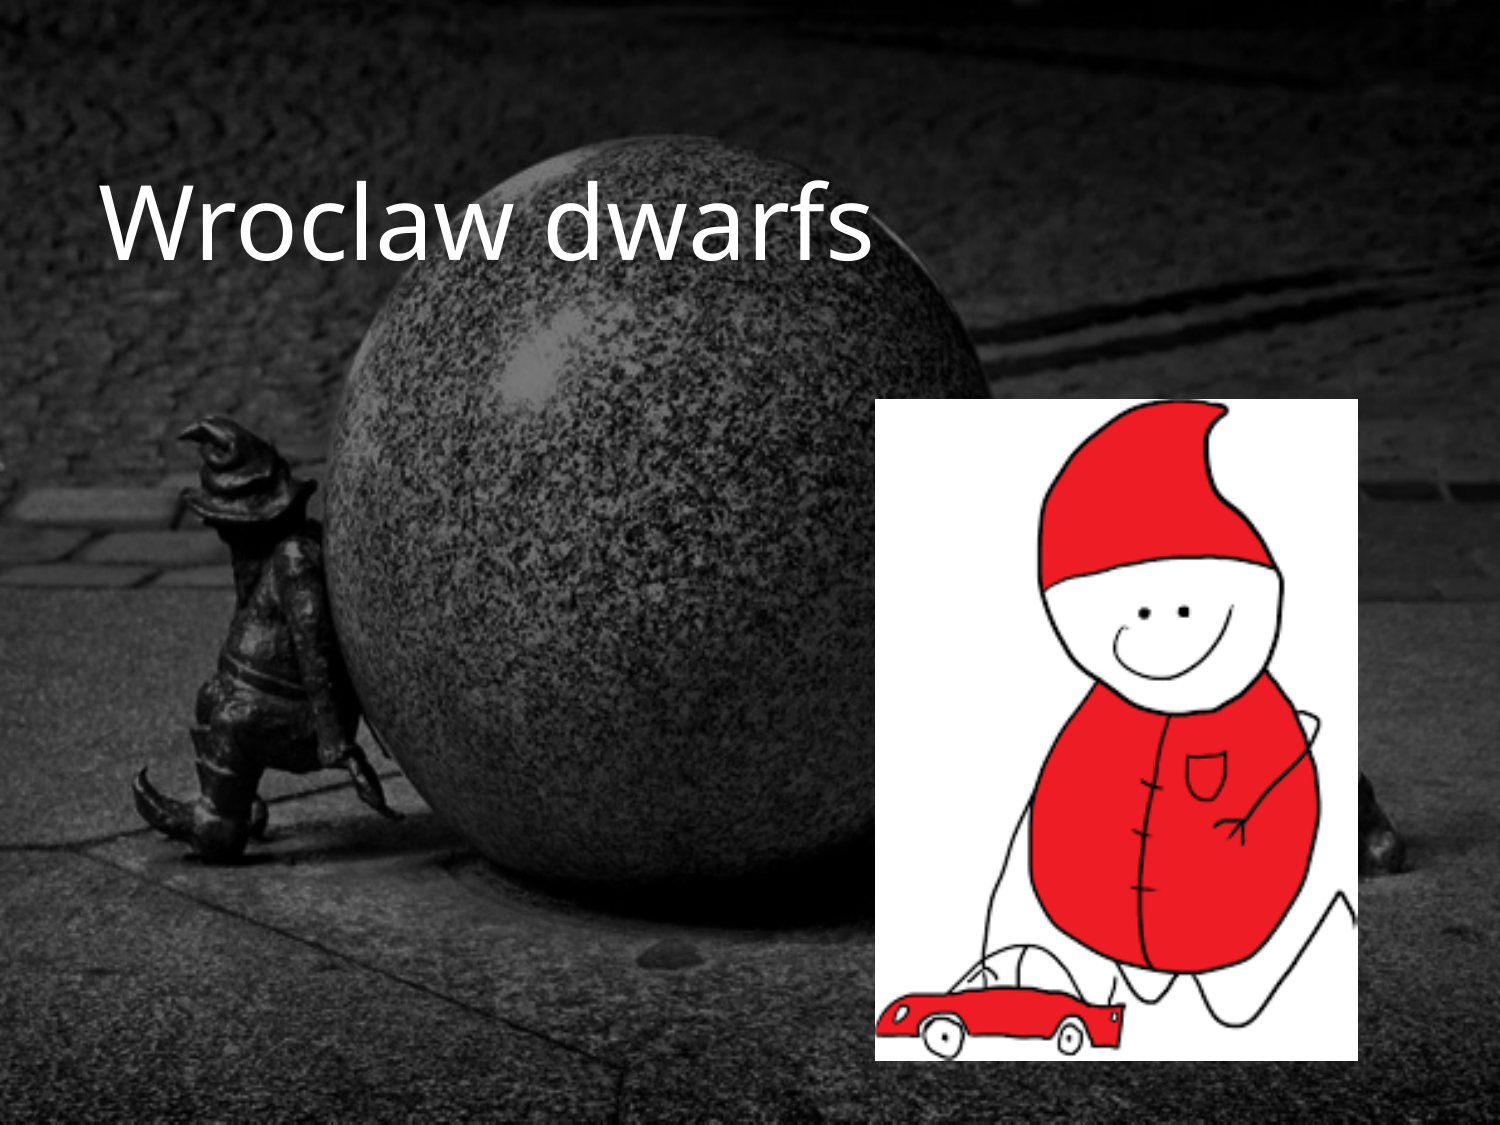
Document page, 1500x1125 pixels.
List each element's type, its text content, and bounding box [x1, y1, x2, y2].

chart [875, 399, 1358, 1061]
title Wroclaw dwarfs [0, 125, 1126, 313]
